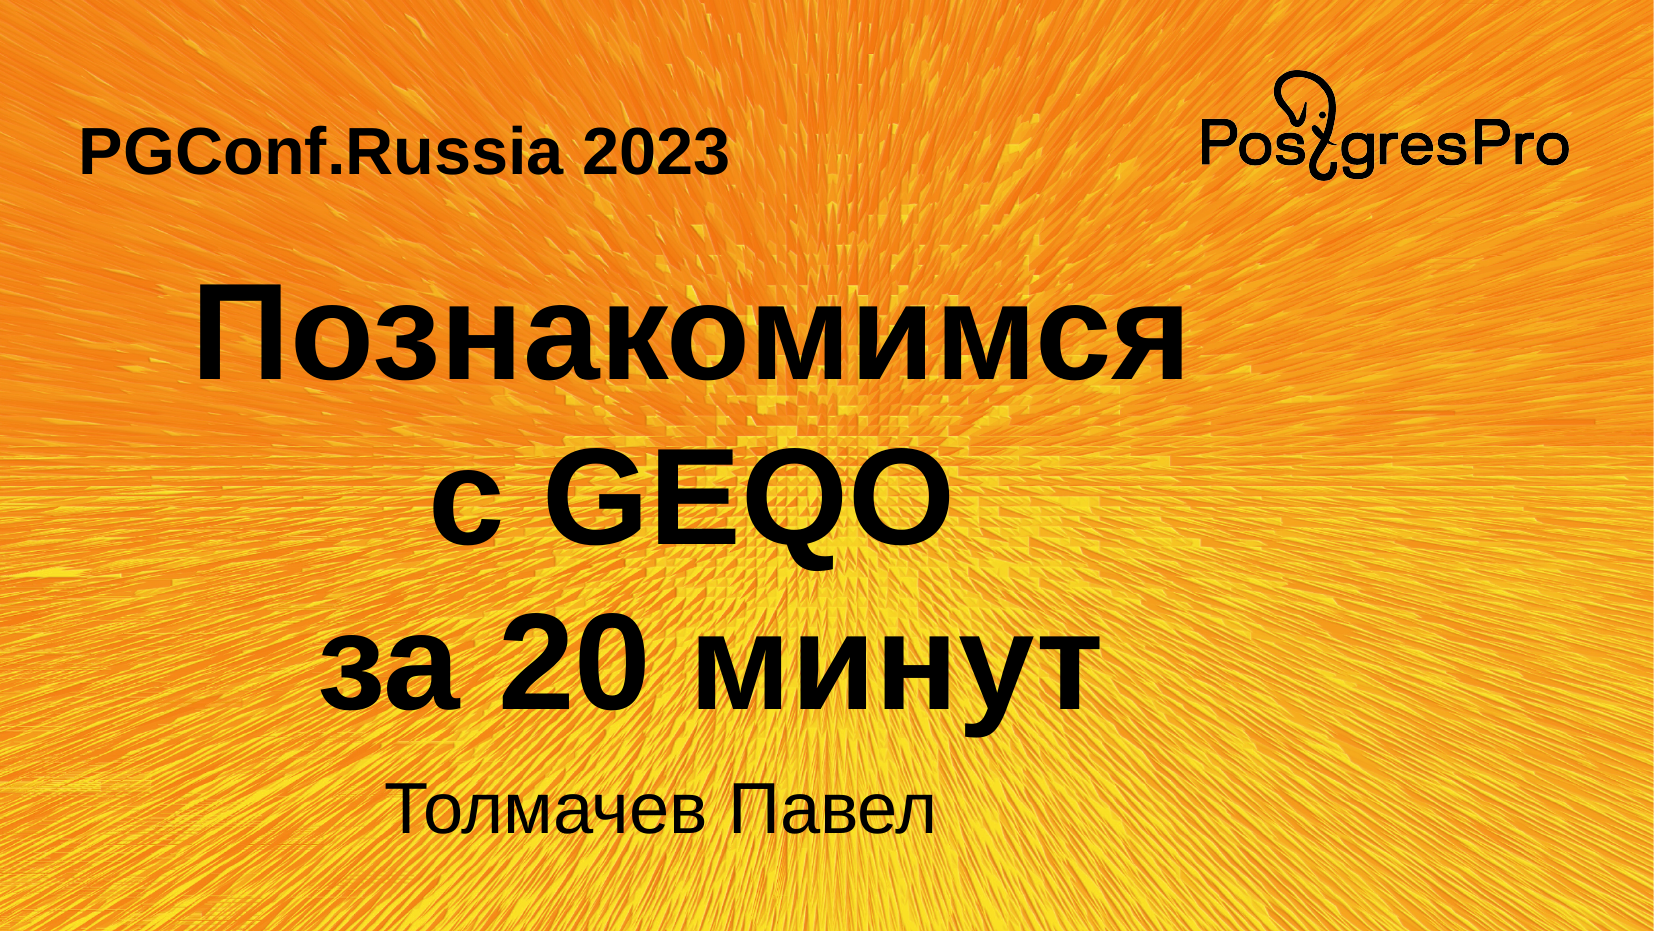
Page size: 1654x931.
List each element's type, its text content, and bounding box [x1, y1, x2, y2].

picture [0, 0, 1654, 931]
text_box Познакомимся с GEQO за 20 минут [76, 242, 1346, 750]
text_box PGConf.Russia 2023 [78, 108, 1211, 195]
text_box Толмачев Павел [82, 761, 1241, 903]
